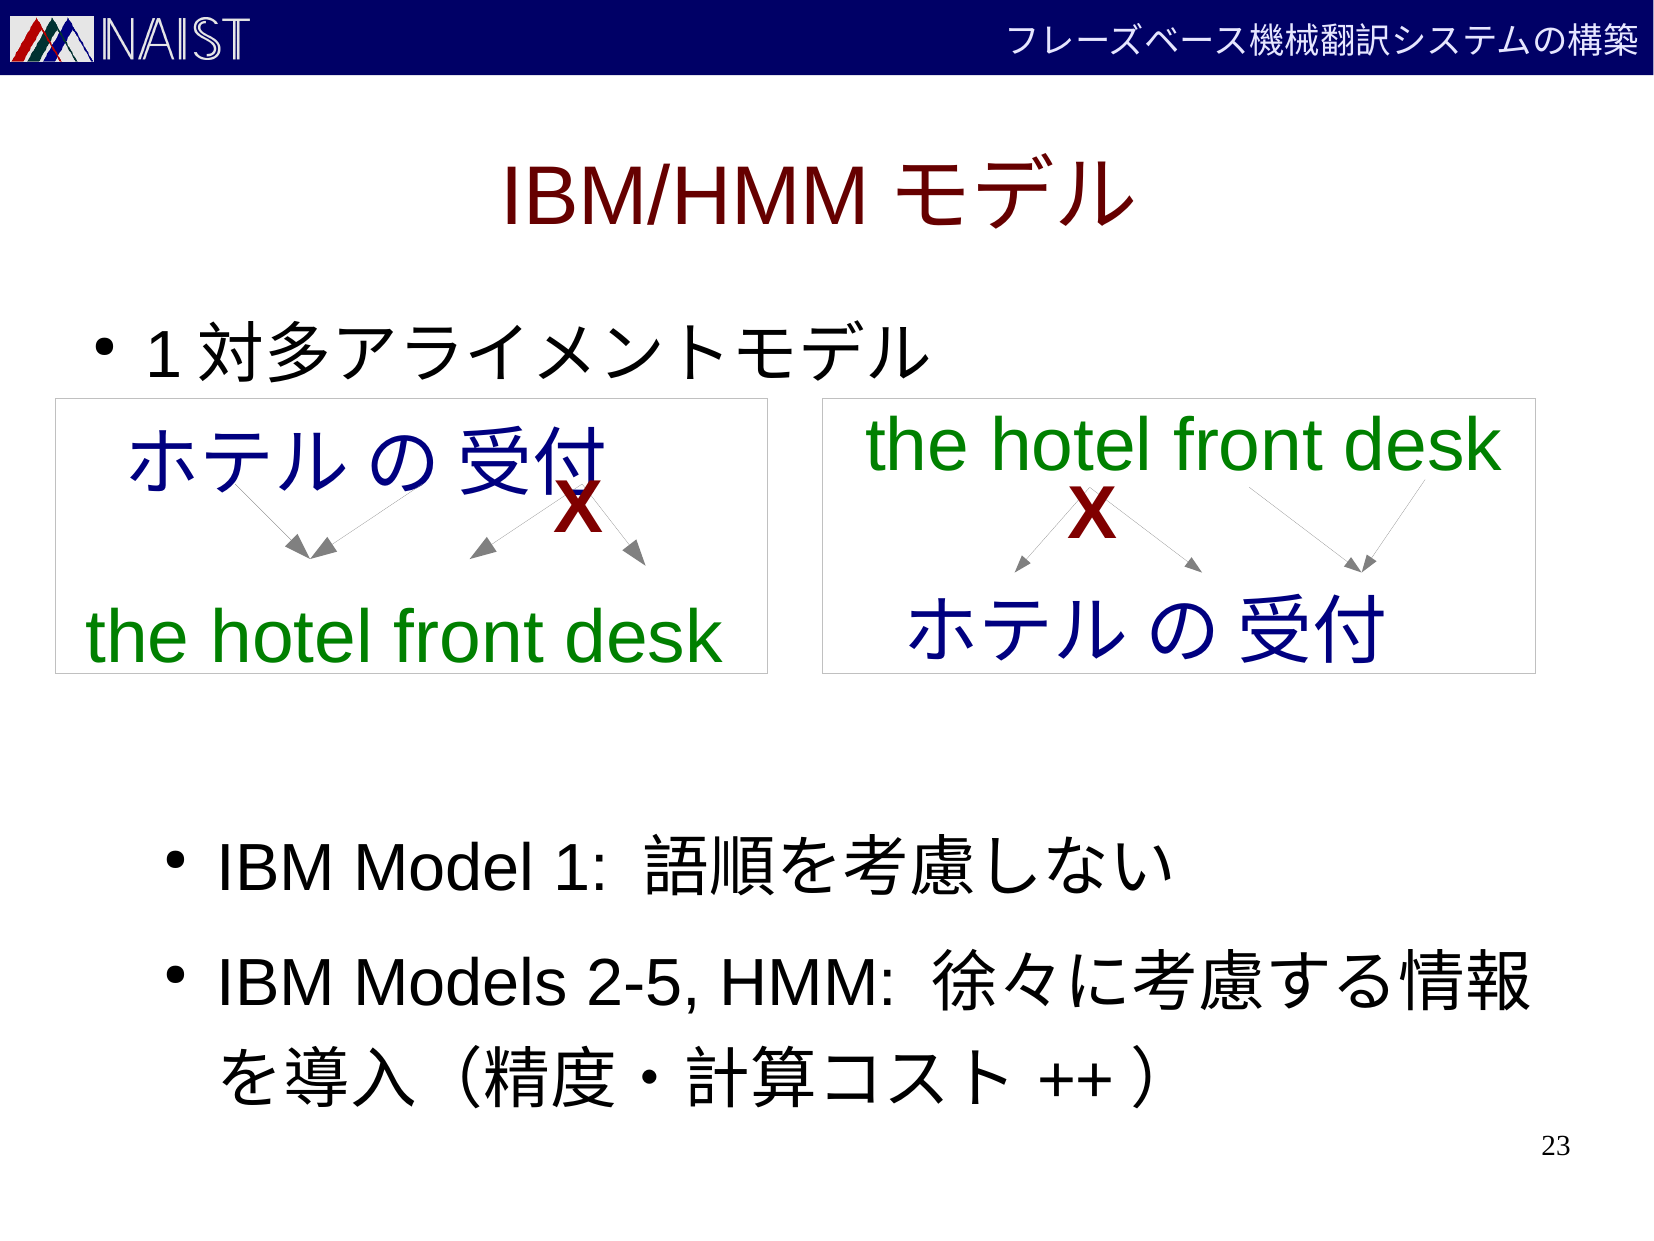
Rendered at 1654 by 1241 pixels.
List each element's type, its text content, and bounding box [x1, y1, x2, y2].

list 1対多アライメントモデル IBM Model 1: 語順を考慮しない IBM Models 2-5, HMM: 徐々に考慮する情報を導入（精度・計算コスト++） [75, 399, 767, 673]
list 1対多アライメントモデル IBM Model 1: 語順を考慮しない IBM Models 2-5, HMM: 徐々に考慮する情報を導入（精度・計算コスト++） [75, 300, 1564, 1104]
picture [10, 16, 94, 62]
text_box X [1052, 462, 1133, 562]
text_box ホテル の 受付 the hotel front desk [70, 399, 761, 659]
picture [102, 17, 251, 60]
text_box X [538, 456, 619, 556]
title IBM/HMMモデル [75, 100, 1564, 277]
text_box the hotel front desk ホテル の 受付 [850, 399, 1535, 659]
text_box the hotel front desk ホテル の 受付 [850, 395, 1540, 659]
